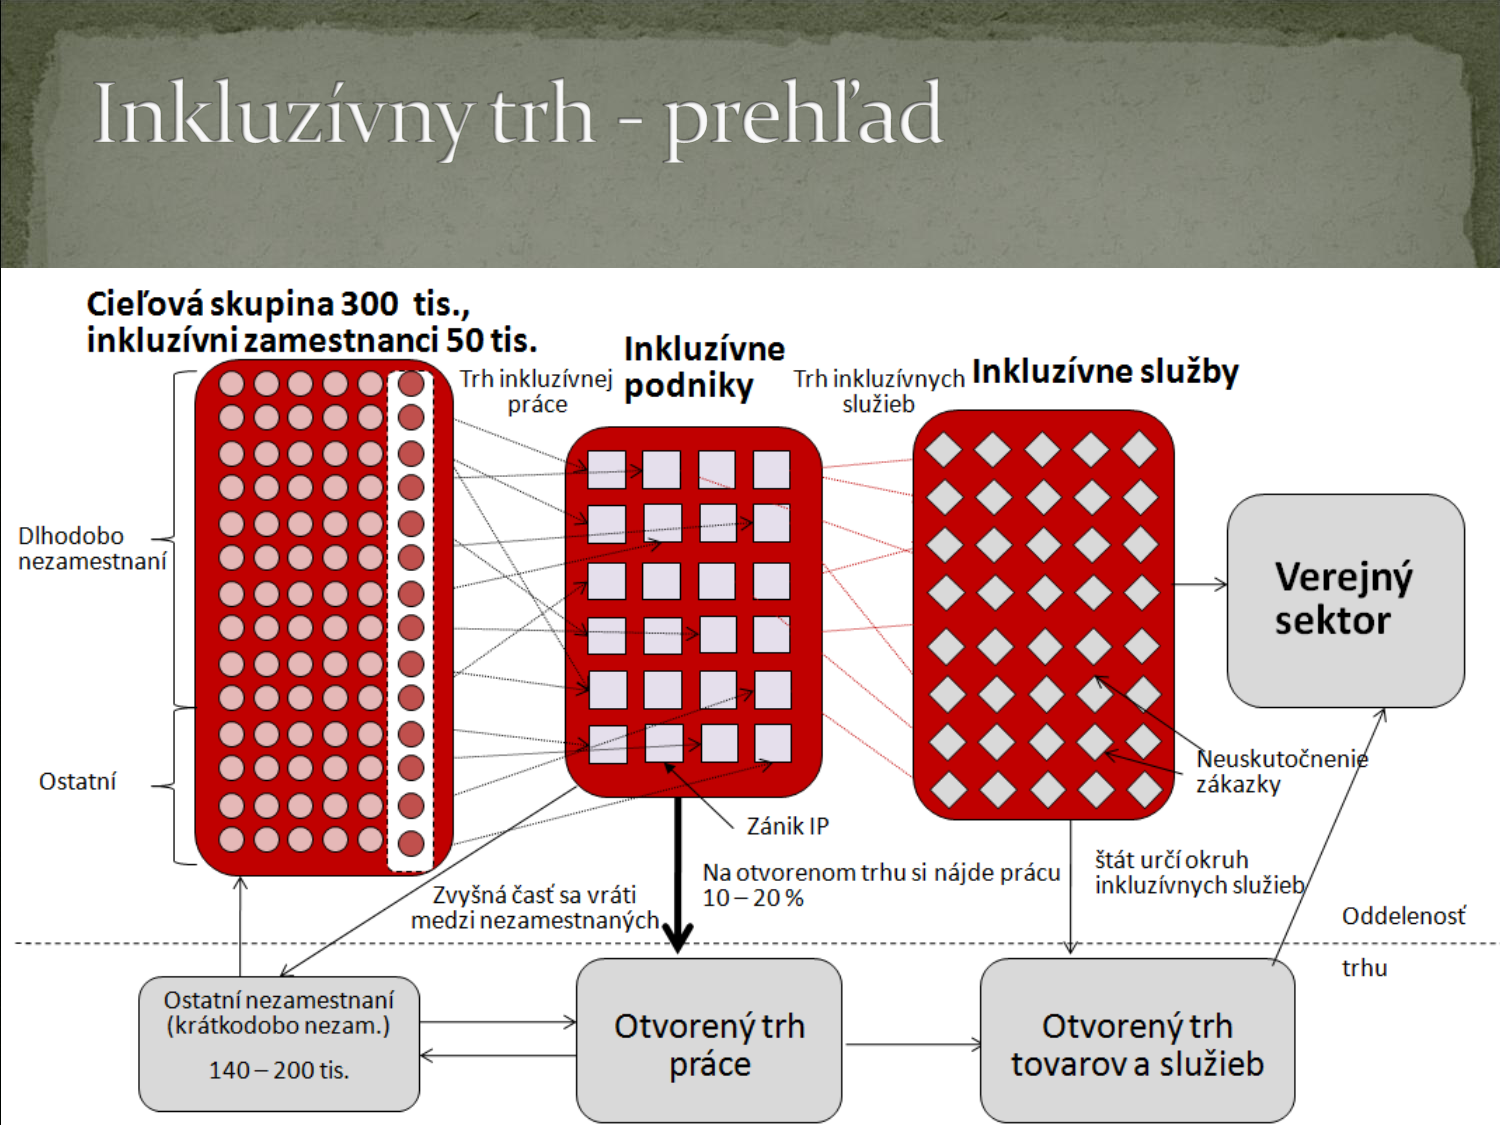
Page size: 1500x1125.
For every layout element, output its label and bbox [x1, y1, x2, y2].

picture [0, 0, 1500, 1125]
text_box [35, 33, 1416, 173]
